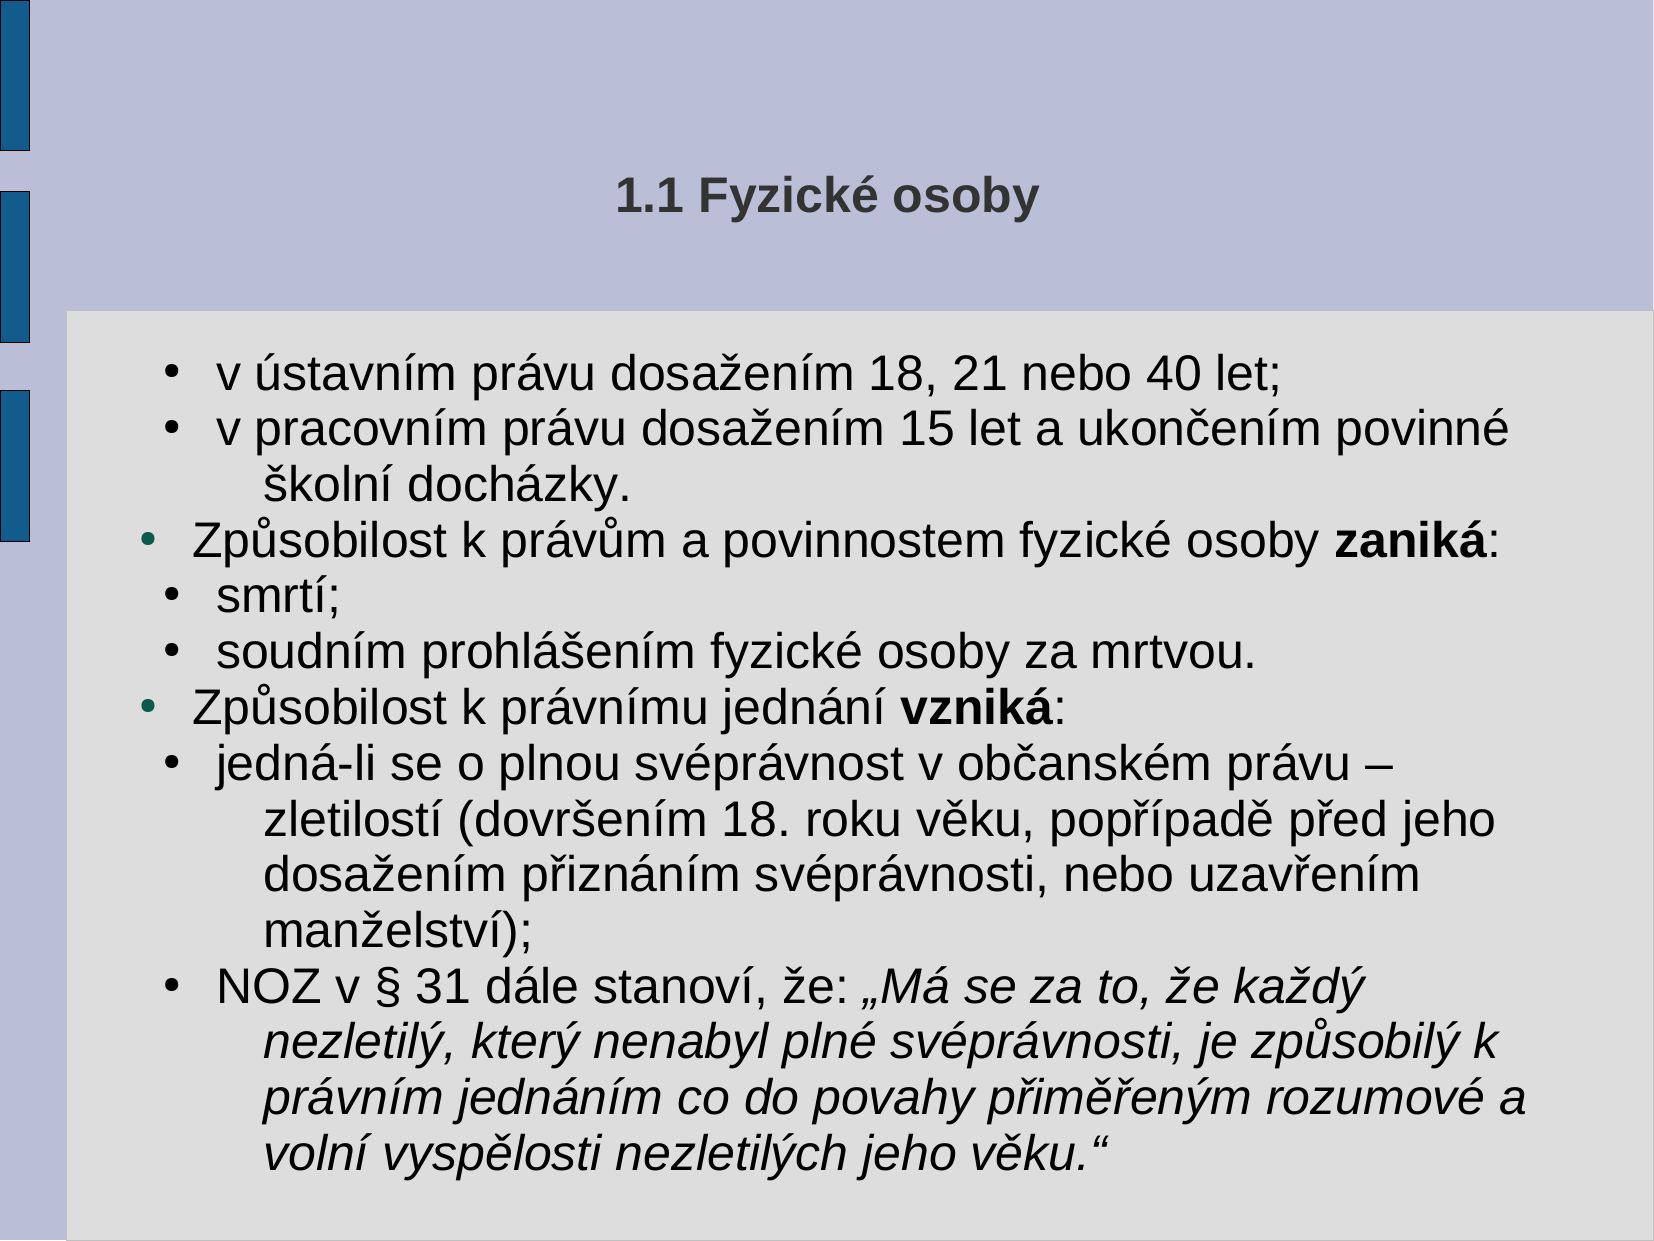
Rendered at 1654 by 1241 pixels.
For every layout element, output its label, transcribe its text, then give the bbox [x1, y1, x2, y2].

list v ústavním právu dosažením 18, 21 nebo 40 let; v pracovním právu dosažením 15 let a ukončením povinné školní docházky. Způsobilost k právům a povinnostem fyzické osoby zaniká: smrtí; soudním prohlášením fyzické osoby za mrtvou. Způsobilost k právnímu jednání vzniká: jedná-li se o plnou svéprávnost v občanském právu – zletilostí (dovršením 18. roku věku, popřípadě před jeho dosažením přiznáním svéprávnosti, nebo uzavřením manželství); NOZ v § 31 dále stanoví, že: „Má se za to, že každý nezletilý, který nenabyl plné svéprávnosti, je způsobilý k právním jednáním co do povahy přiměřeným rozumové a volní vyspělosti nezletilých jeho věku.“ [121, 344, 1534, 1184]
title 1.1 Fyzické osoby [121, 91, 1534, 299]
